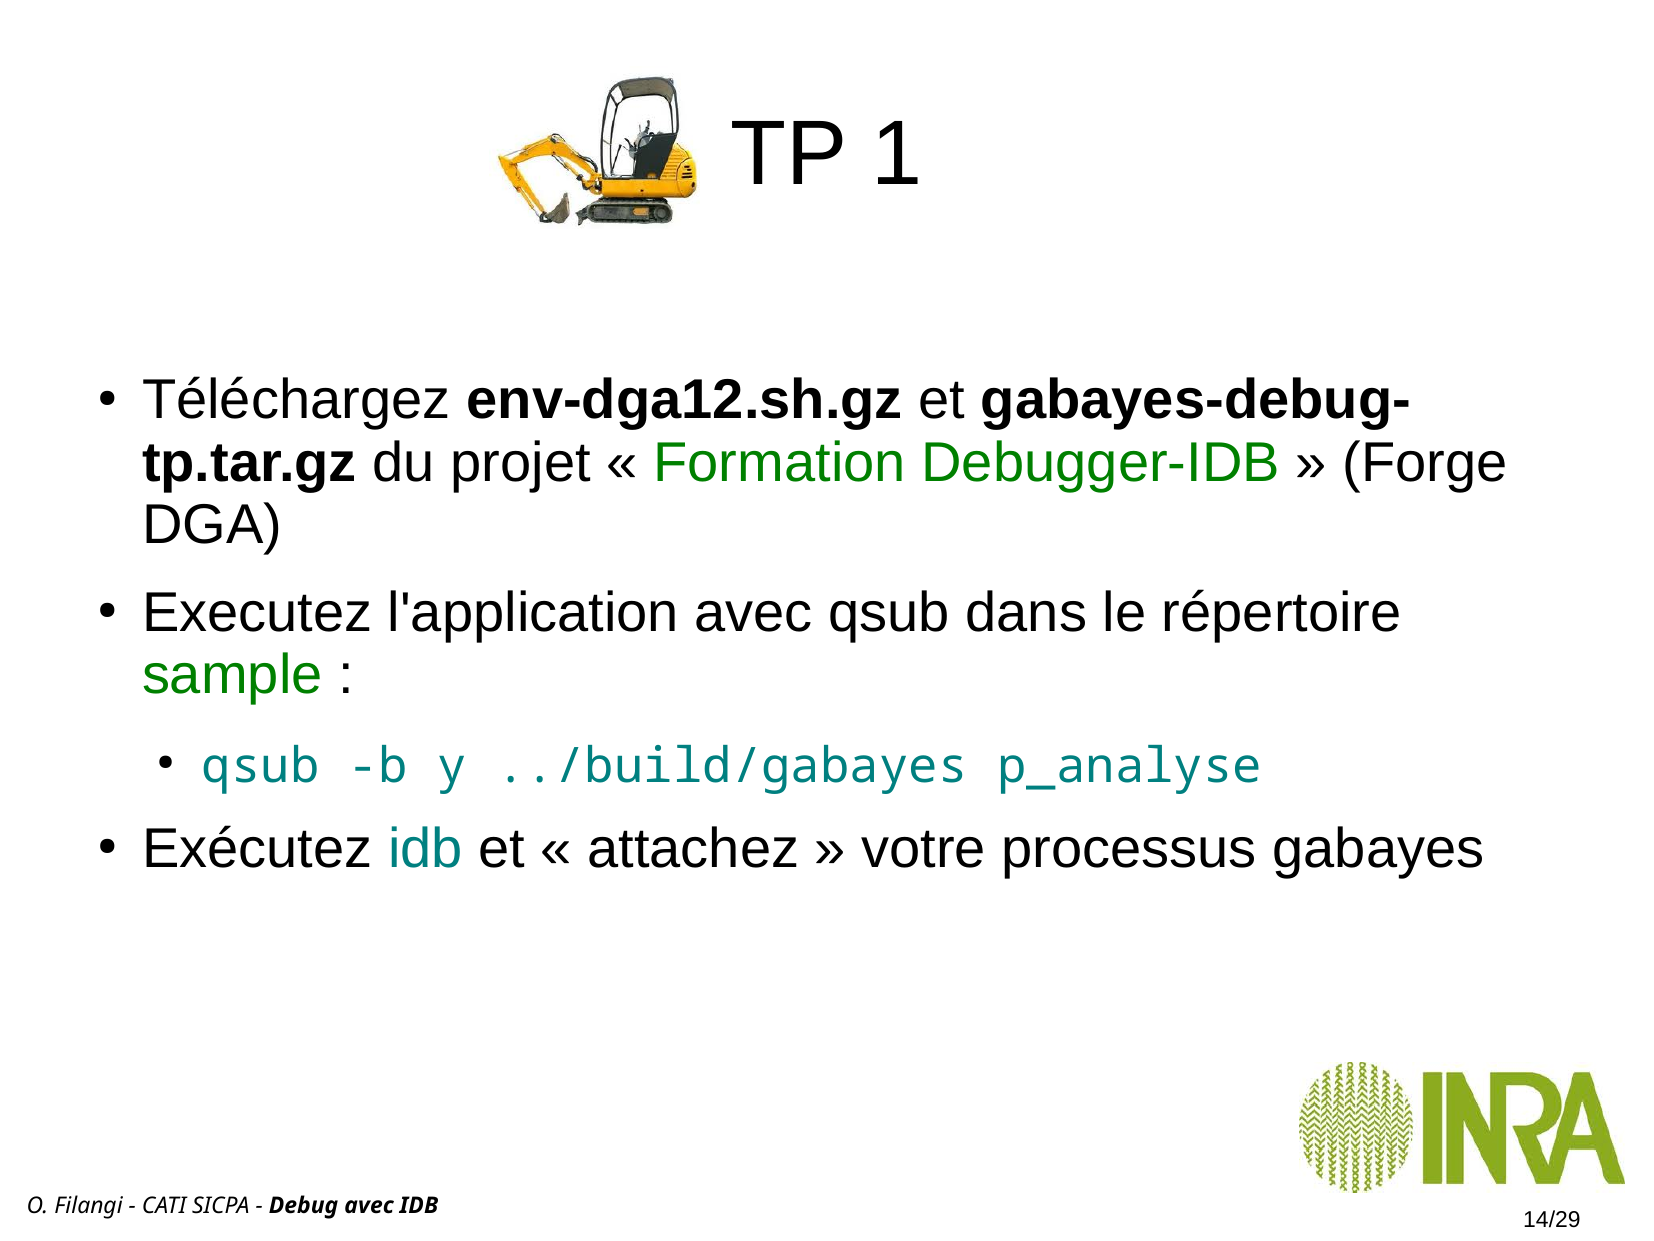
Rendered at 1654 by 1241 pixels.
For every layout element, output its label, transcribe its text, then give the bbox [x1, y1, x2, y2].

picture [1299, 1062, 1625, 1193]
text_box O. Filangi - CATI SICPA - Debug avec IDB [5, 1181, 476, 1227]
picture [489, 66, 700, 229]
text_box <numéro>/29 [1508, 1199, 1654, 1241]
list Téléchargez env-dga12.sh.gz et gabayes-debug-tp.tar.gz du projet « Formation Debugger-IDB » (Forge DGA) Executez l'application avec qsub dans le répertoire sample : qsub -b y ../build/gabayes p_analyse Exécutez idb et « attachez » votre processus gabayes [82, 368, 1571, 885]
title TP 1 [82, 49, 1571, 257]
